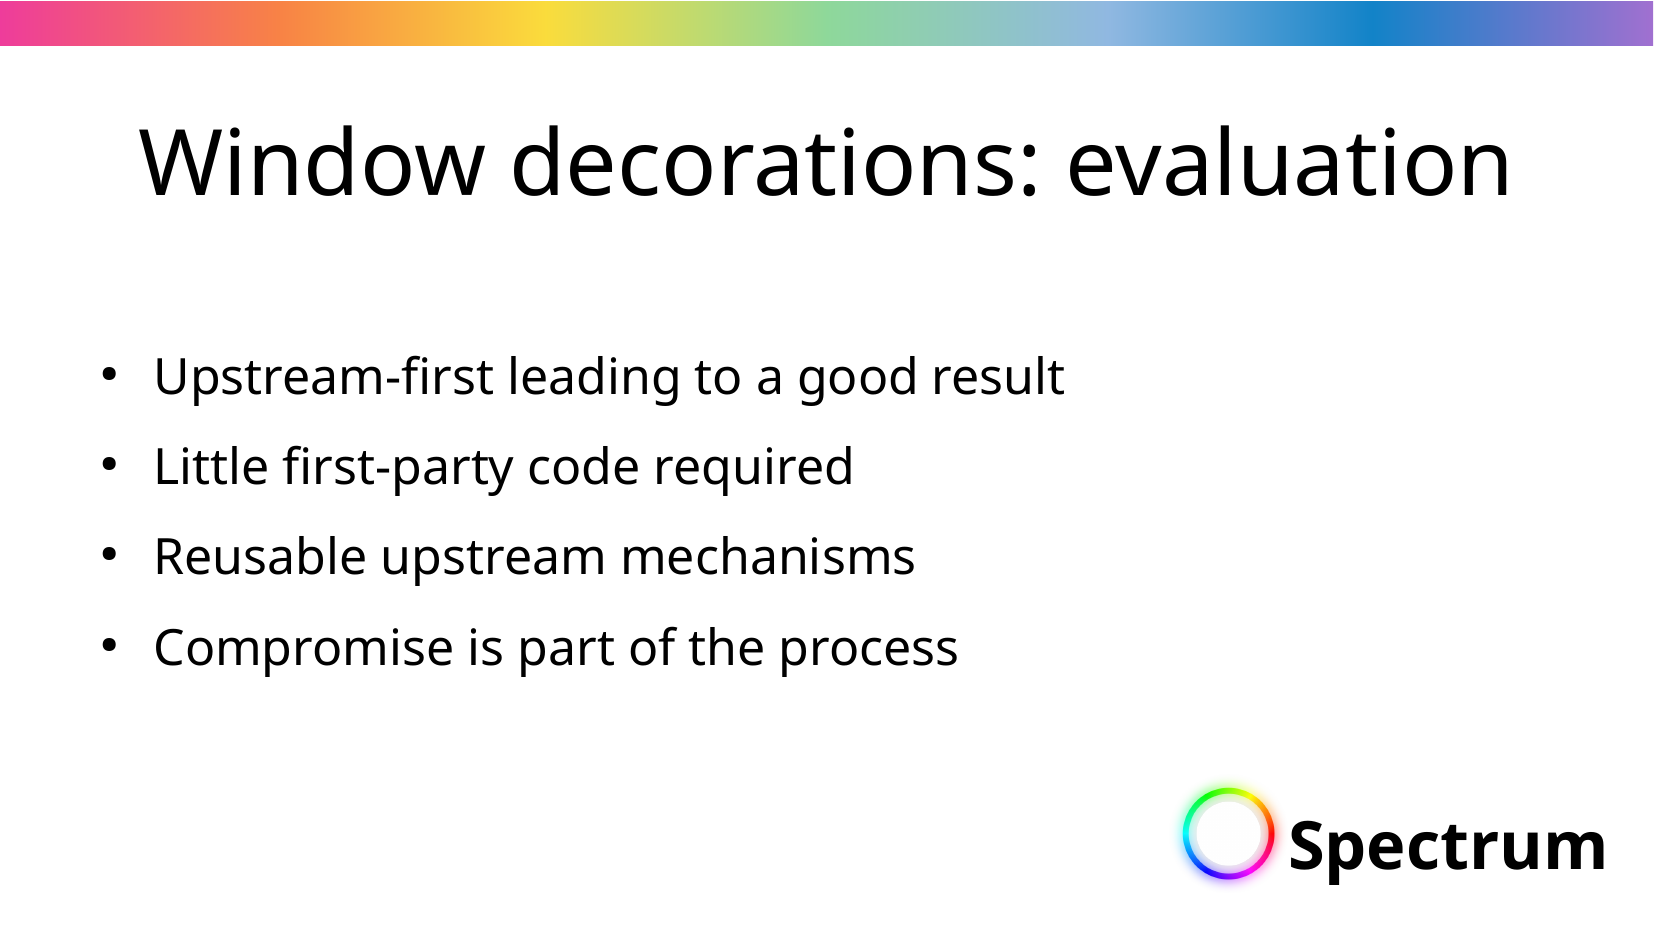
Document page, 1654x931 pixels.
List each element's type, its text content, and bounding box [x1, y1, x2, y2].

picture [1169, 774, 1288, 893]
list Upstream-first leading to a good result Little first-party code required Reusable upstream mechanisms Compromise is part of the process [82, 263, 1571, 758]
title Window decorations: evaluation [82, 82, 1571, 238]
